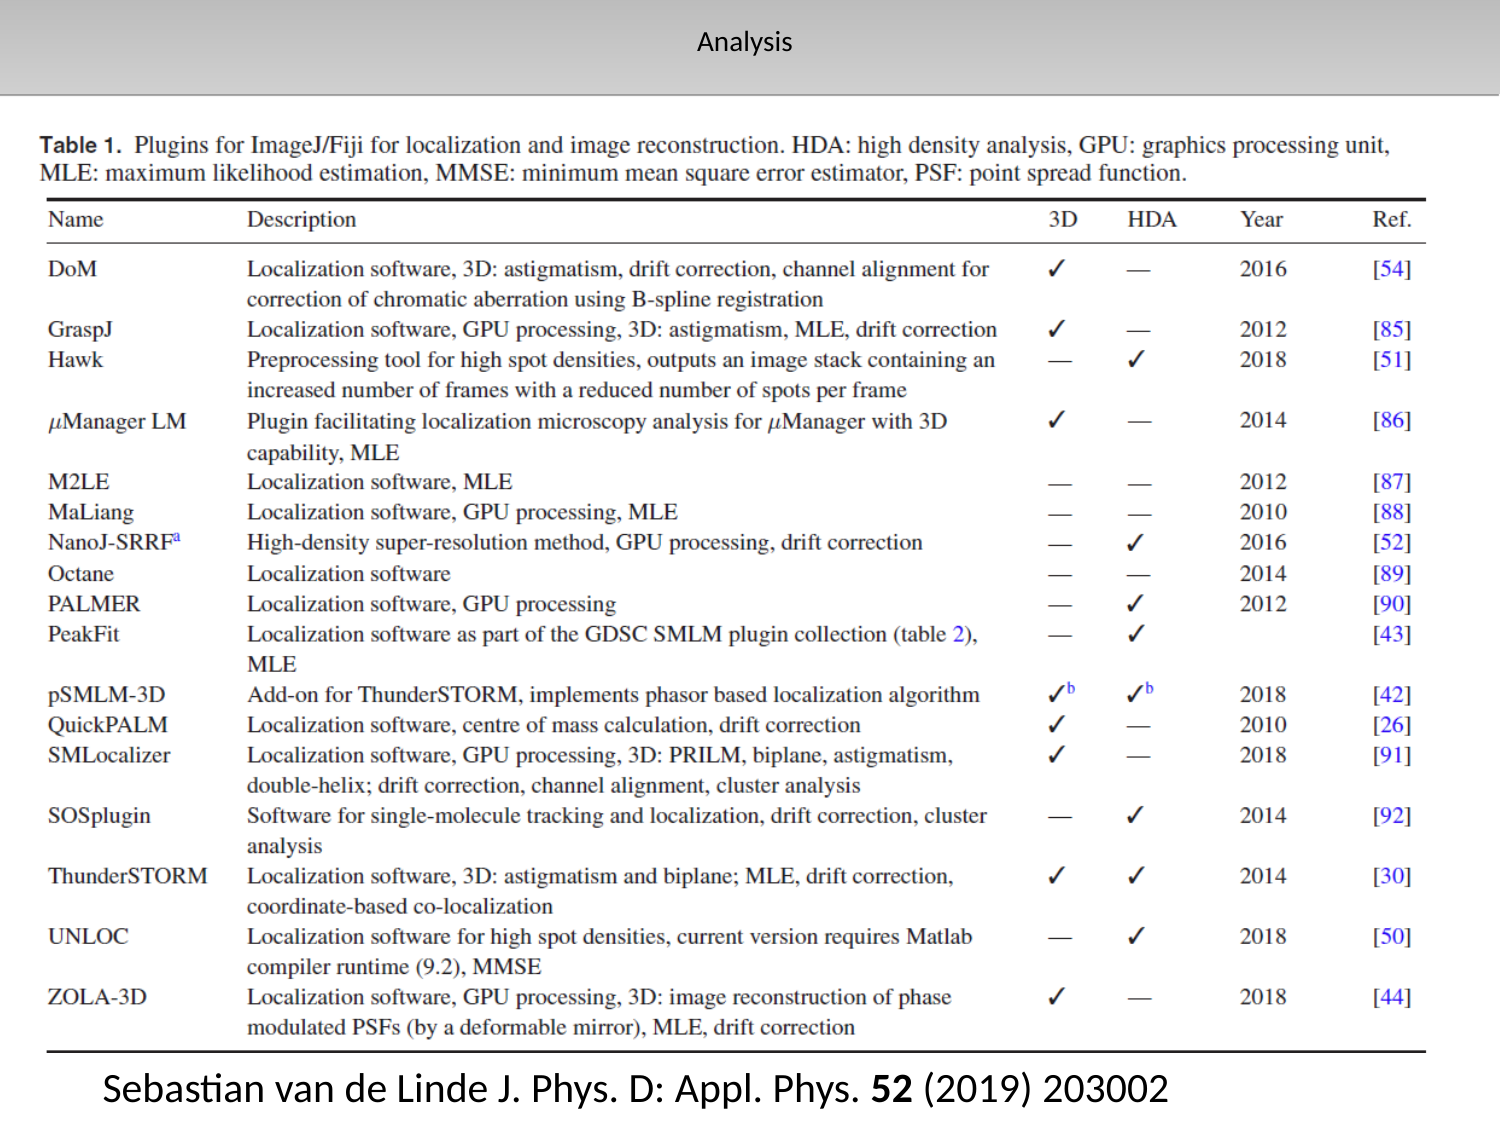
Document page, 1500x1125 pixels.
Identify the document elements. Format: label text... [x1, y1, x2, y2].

list Sebastian van de Linde J. Phys. D: Appl. Phys. 52 (2019) 203002 [87, 1053, 1276, 1125]
picture [19, 118, 1471, 1053]
text_box Analysis [0, 0, 1500, 95]
